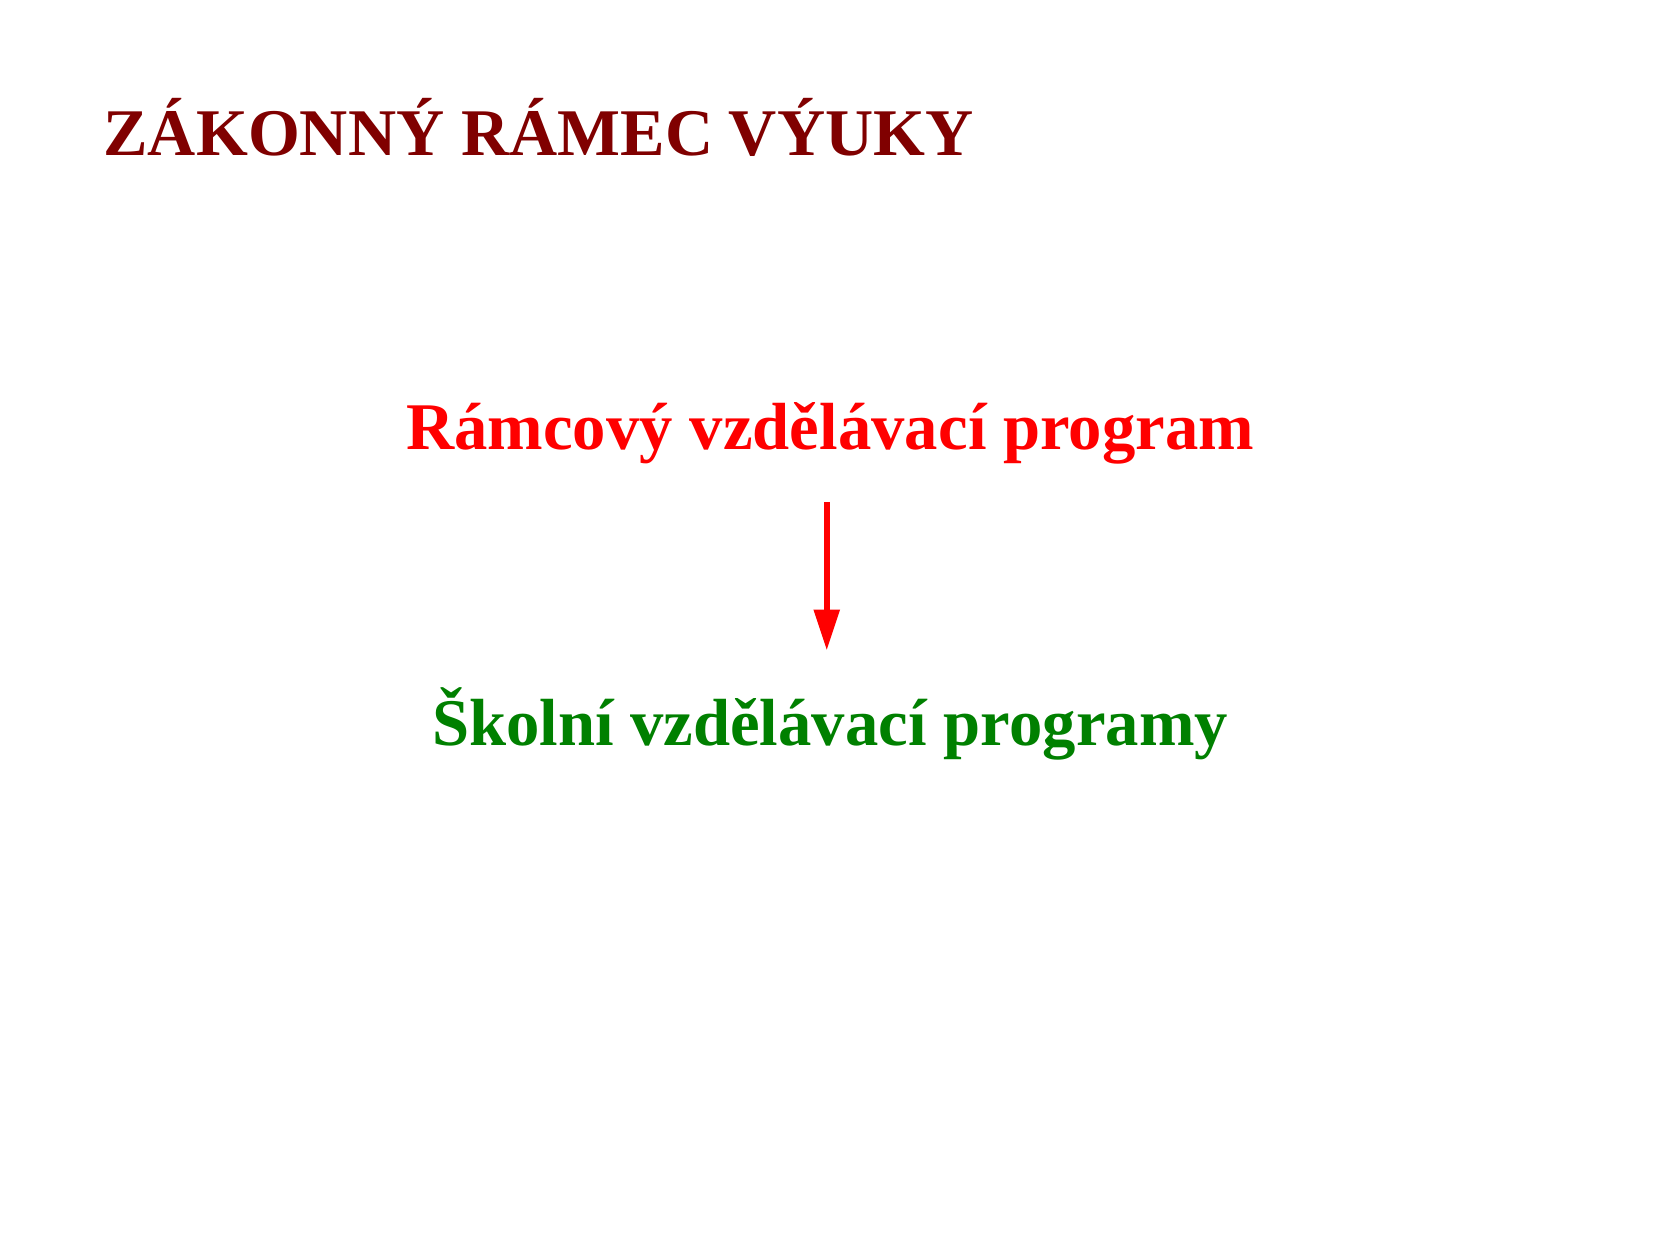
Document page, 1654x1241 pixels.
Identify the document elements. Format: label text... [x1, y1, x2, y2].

text_box ZÁKONNÝ RÁMEC VÝUKY [88, 88, 1595, 570]
text_box Rámcový vzdělávací program Školní vzdělávací programy [391, 382, 1271, 768]
